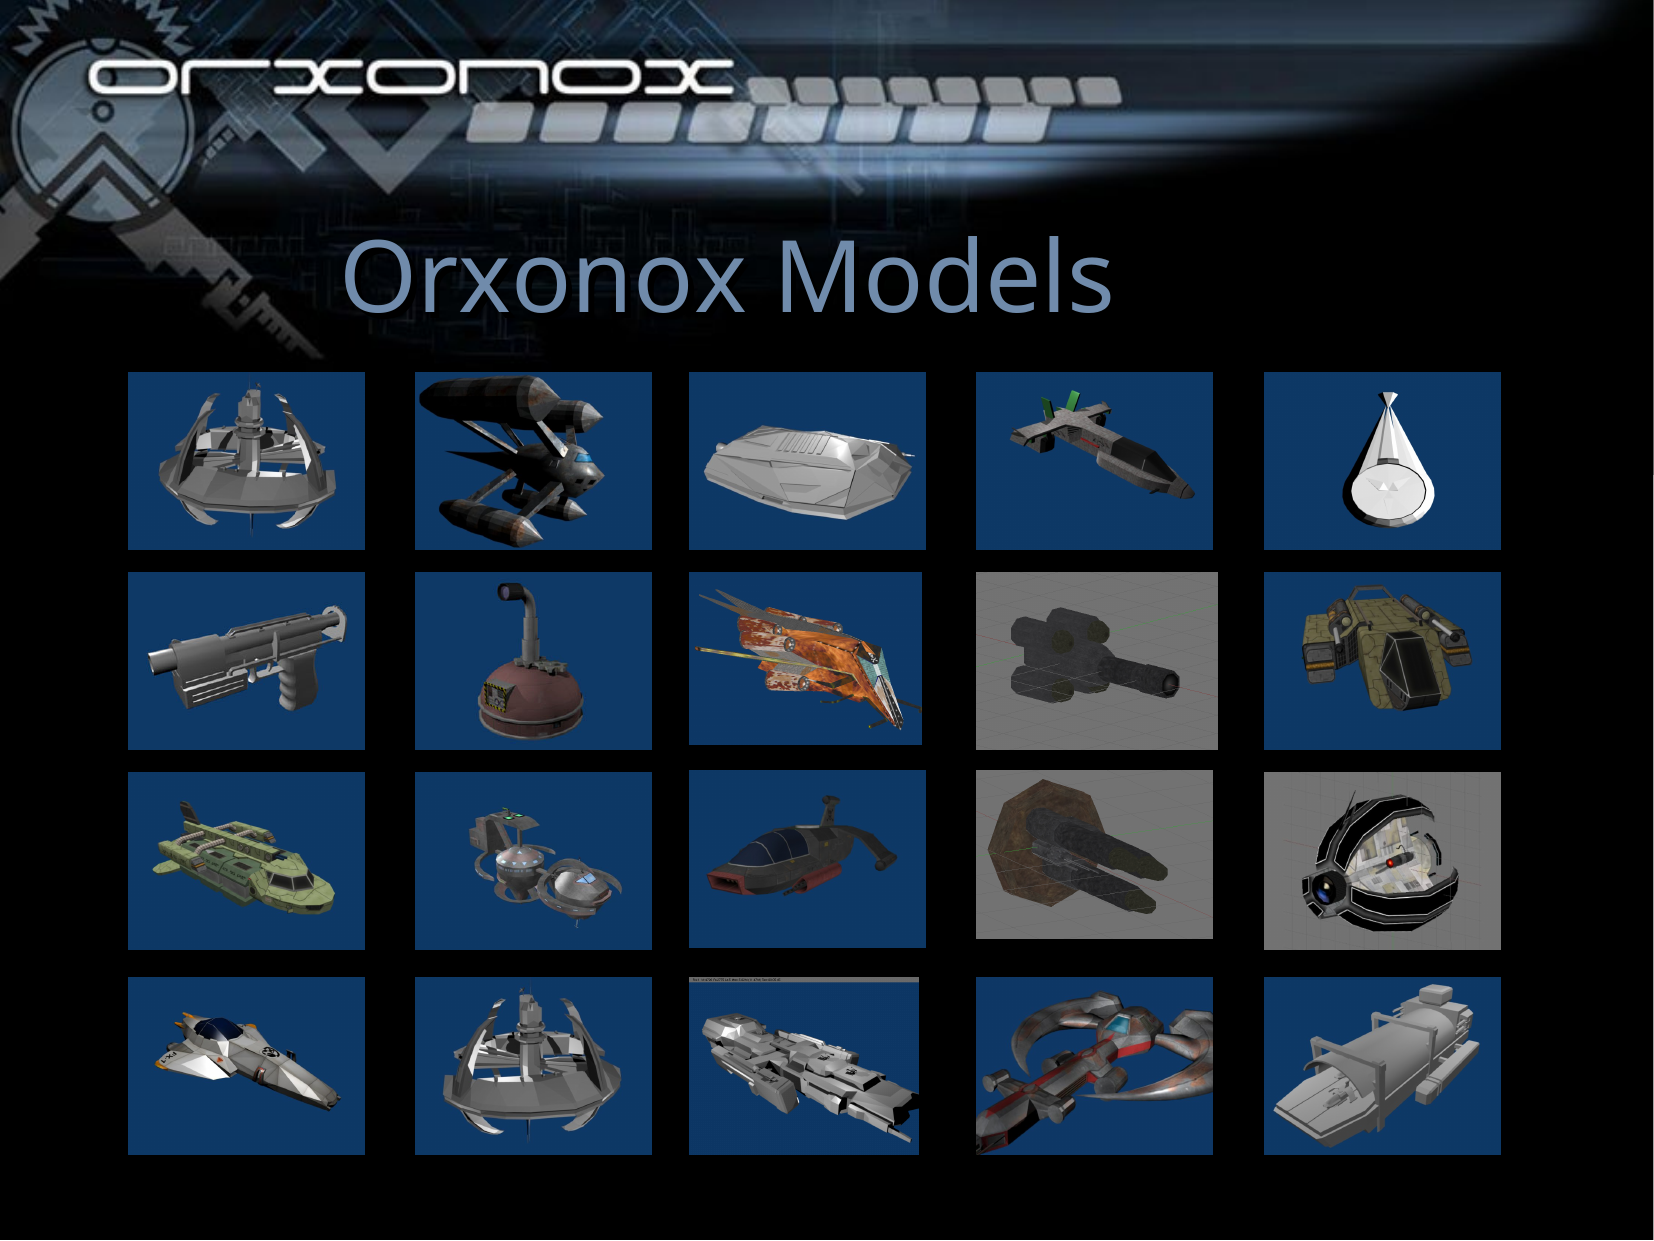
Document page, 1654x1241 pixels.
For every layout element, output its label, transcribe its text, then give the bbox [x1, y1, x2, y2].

picture [689, 770, 926, 948]
picture [128, 977, 365, 1155]
text_box Orxonox Models [324, 205, 1300, 261]
picture [976, 572, 1218, 750]
picture [689, 977, 919, 1155]
picture [415, 572, 652, 750]
picture [128, 572, 365, 750]
picture [0, 0, 1654, 550]
picture [689, 572, 922, 746]
picture [976, 770, 1213, 939]
picture [1264, 772, 1501, 950]
picture [1264, 977, 1501, 1155]
picture [415, 977, 652, 1155]
picture [128, 772, 365, 950]
picture [976, 977, 1213, 1155]
picture [415, 772, 652, 950]
picture [1264, 572, 1501, 750]
